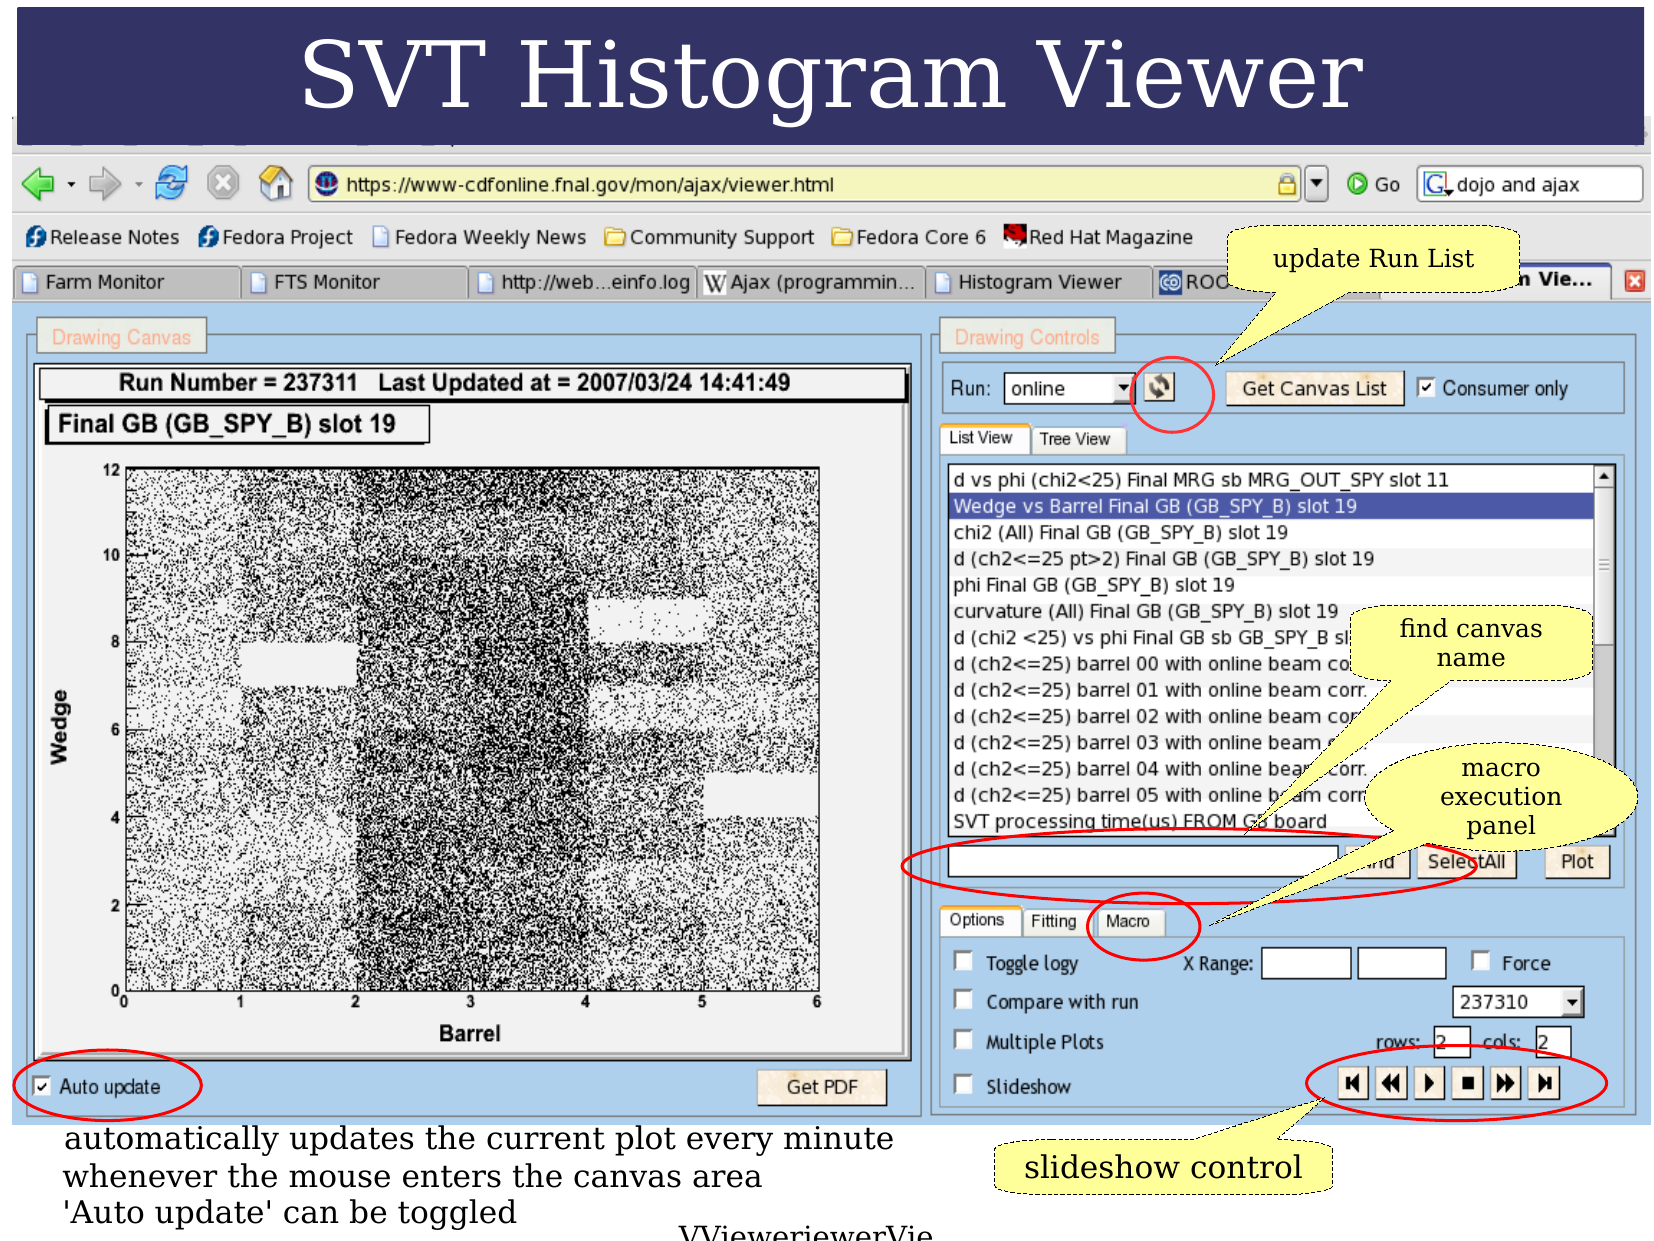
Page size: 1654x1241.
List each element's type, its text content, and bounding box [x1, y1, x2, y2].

text_box find canvas name [1244, 605, 1593, 835]
picture [1316, 1102, 1333, 1107]
picture [16, 1052, 199, 1107]
picture [12, 1090, 37, 1126]
picture [1309, 1048, 1605, 1107]
text_box macro execution panel [1208, 742, 1638, 926]
text_box update Run List [1214, 225, 1520, 366]
text_box automatically updates the current plot every minute whenever the mouse enters the canvas area 'Auto update' can be toggled [37, 1107, 1613, 1239]
text_box automatically updates the current plot every minute whenever the mouse enters the canvas area 'Auto update' can be toggled [1351, 1107, 1563, 1119]
title SVT Histogram Viewer [17, 7, 1645, 145]
picture [12, 116, 1651, 1126]
text_box slideshow control [994, 1097, 1333, 1195]
